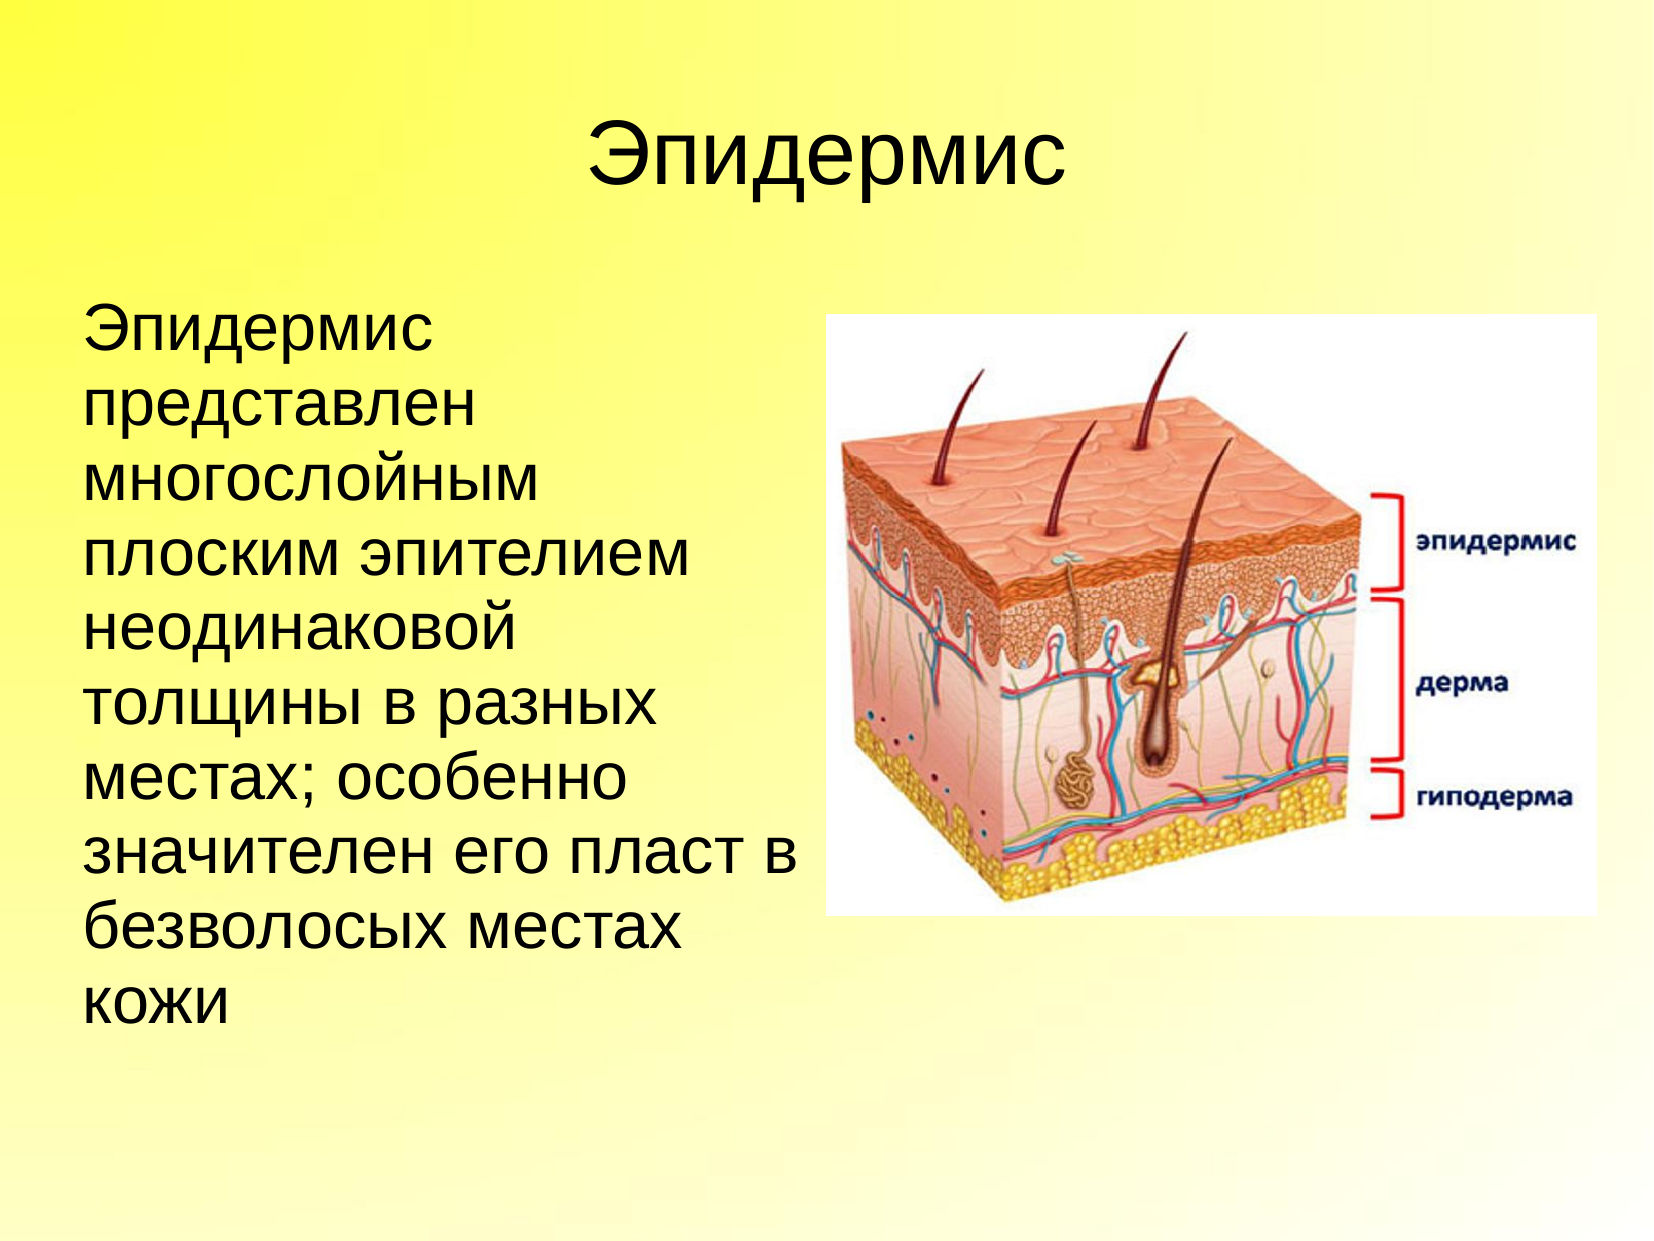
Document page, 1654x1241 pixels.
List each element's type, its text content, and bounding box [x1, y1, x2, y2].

title Эпидермис [82, 49, 1571, 257]
picture [0, 0, 1654, 1241]
list Эпидермис представлен многослойным плоским эпителием неодинаковой толщины в разных местах; особенно значителен его пласт в безволосых местах кожи [82, 290, 809, 1143]
